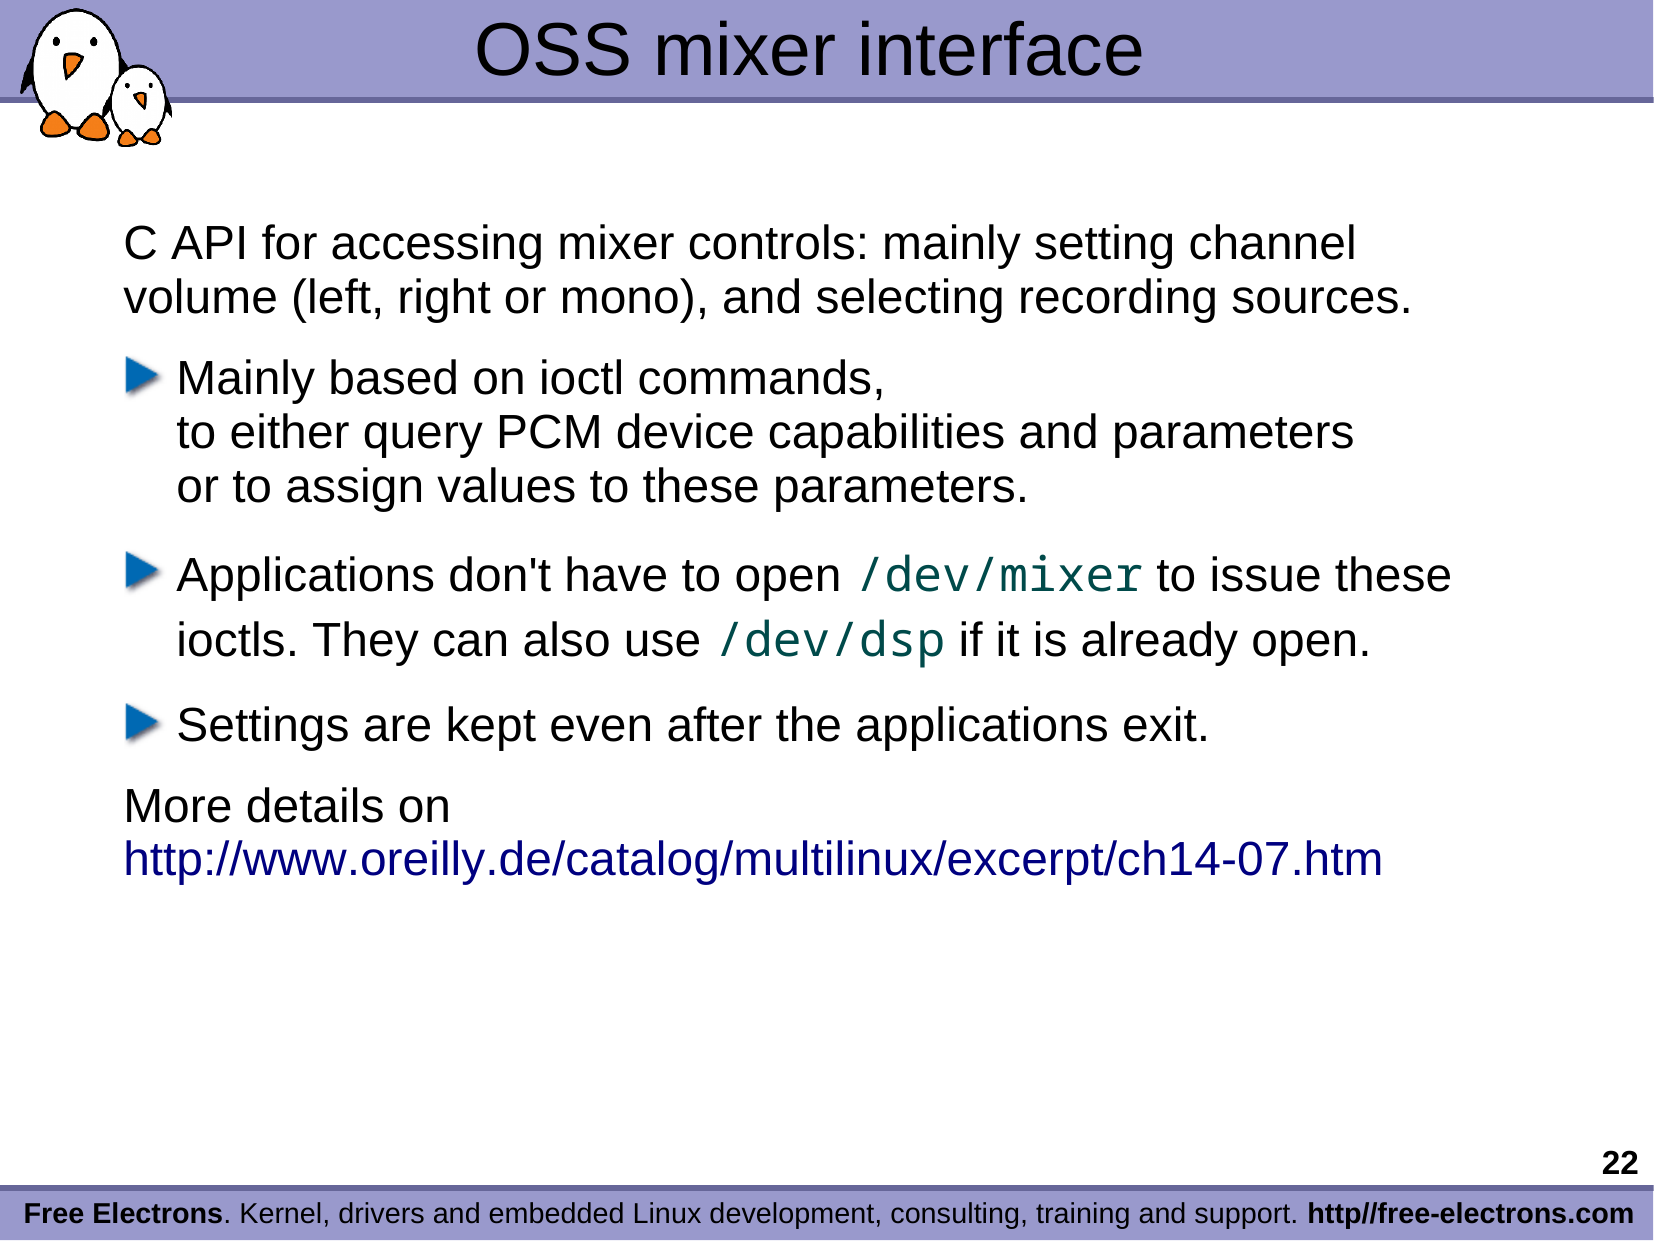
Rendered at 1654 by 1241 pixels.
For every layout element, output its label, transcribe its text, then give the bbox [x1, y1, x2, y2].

picture [20, 8, 172, 147]
title OSS mixer interface [65, 0, 1555, 100]
list C API for accessing mixer controls: mainly setting channel volume (left, right or mono), and selecting recording sources. Mainly based on ioctl commands, to either query PCM device capabilities and parameters or to assign values to these parameters. Applications don't have to open /dev/mixer to issue these ioctls. They can also use /dev/dsp if it is already open. Settings are kept even after the applications exit. More details on http://www.oreilly.de/catalog/multilinux/excerpt/ch14-07.htm [105, 216, 1518, 1066]
